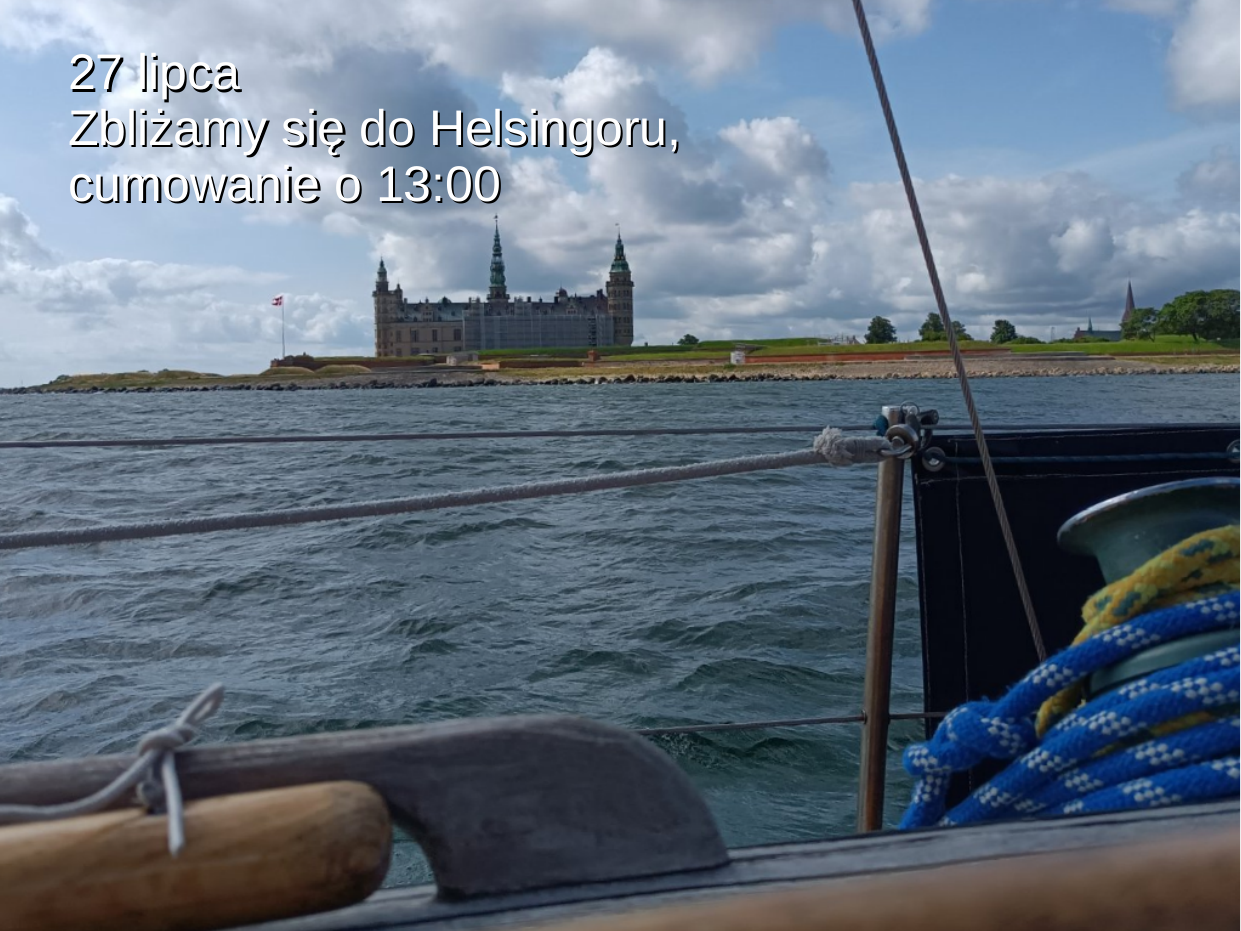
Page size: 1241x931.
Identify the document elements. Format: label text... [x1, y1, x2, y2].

text_box 27 lipca Zbliżamy się do Helsingoru, cumowanie o 13:00 [53, 37, 739, 220]
picture [0, 0, 1241, 931]
